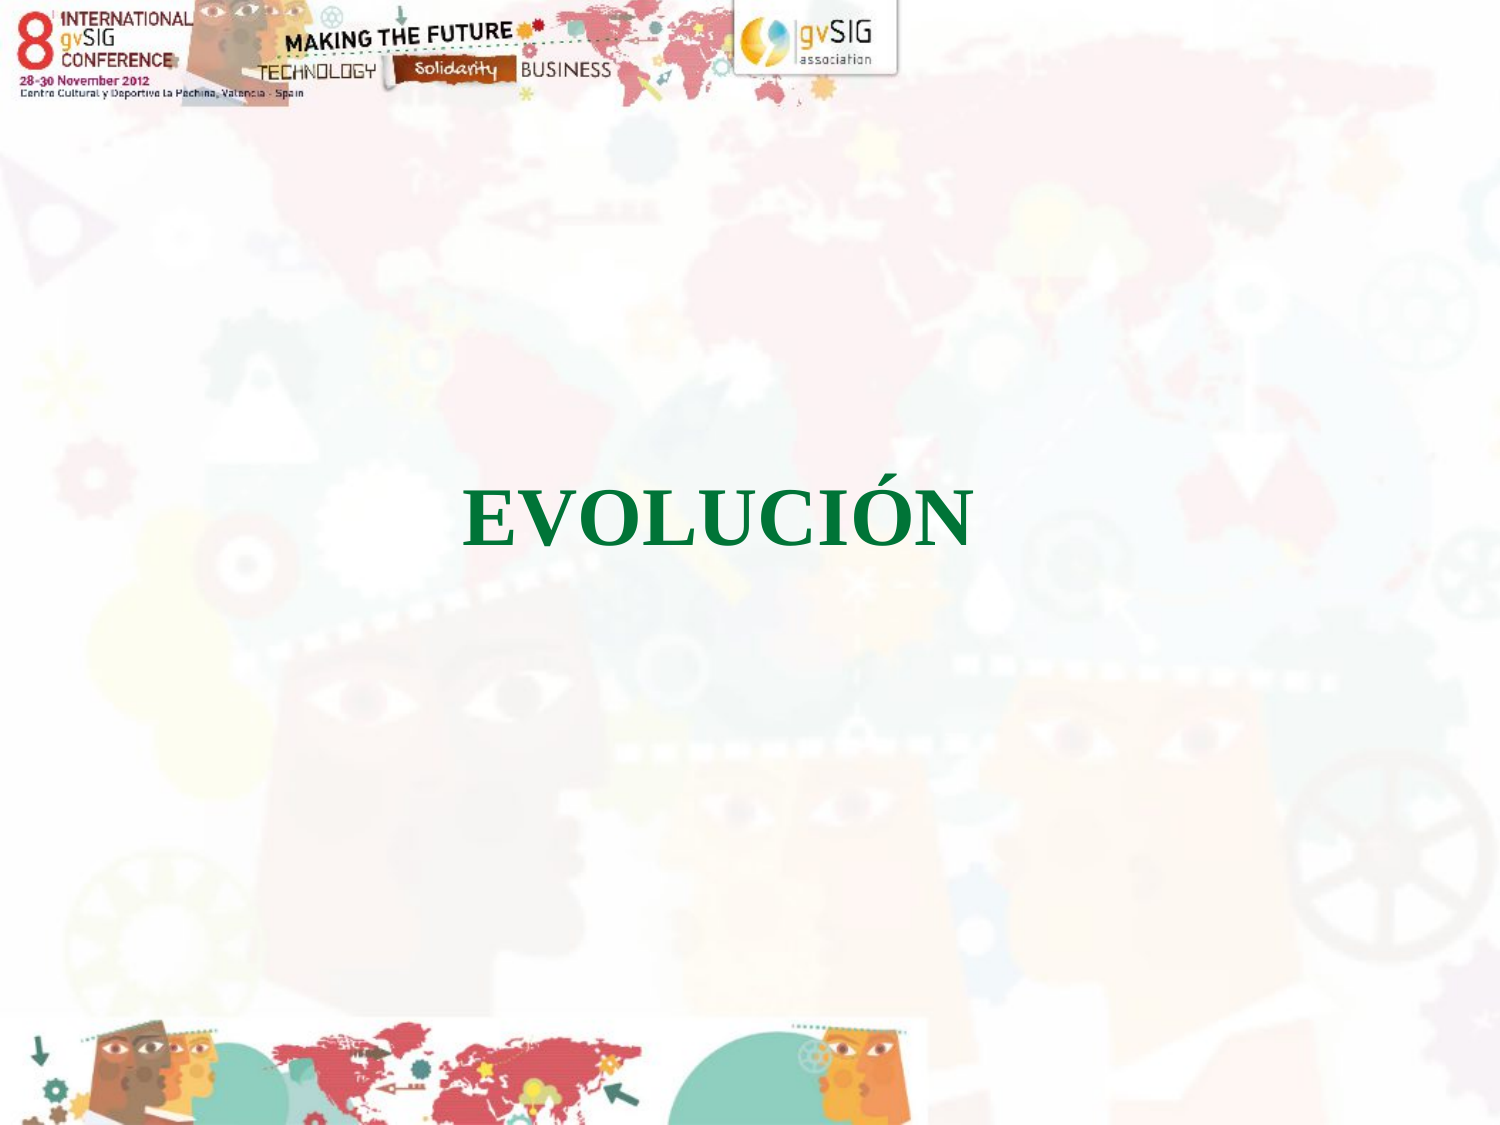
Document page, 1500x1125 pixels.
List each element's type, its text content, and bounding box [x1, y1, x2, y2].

picture [0, 0, 1500, 1125]
text_box EVOLUCIÓN [99, 474, 1338, 550]
